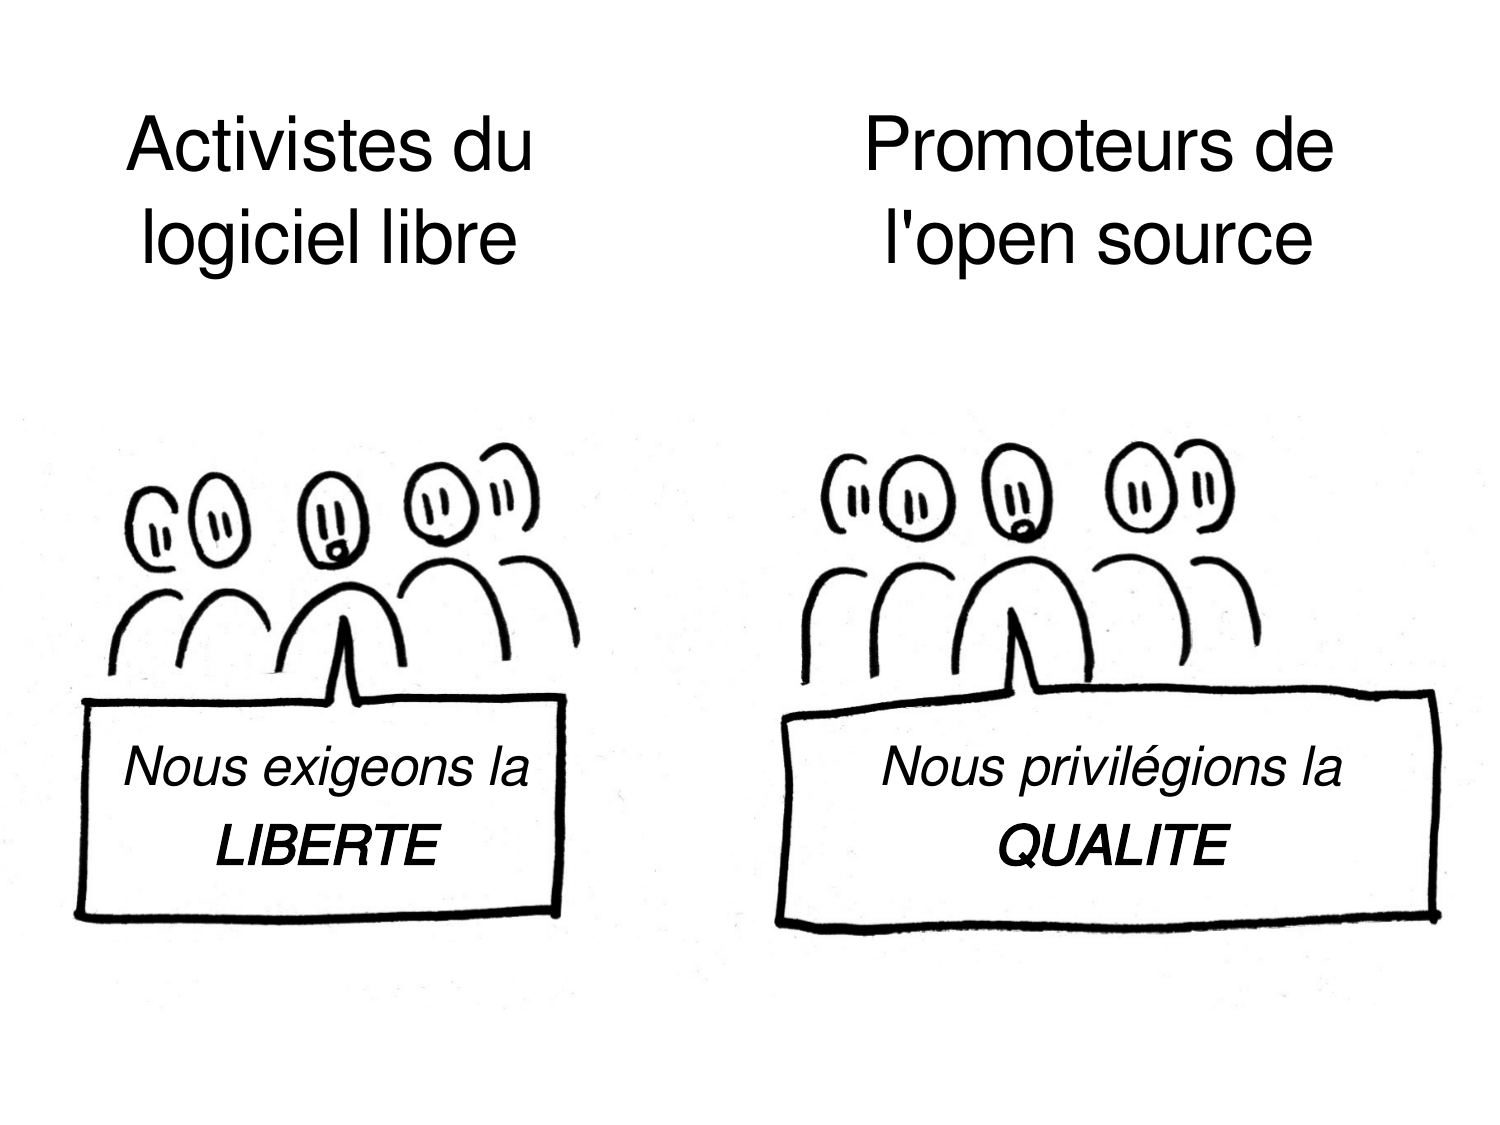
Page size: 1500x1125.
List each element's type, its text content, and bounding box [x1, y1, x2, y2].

text_box Promoteurs de l'open source [744, 93, 1456, 274]
text_box Nous privilégions la QUALITE [779, 685, 1441, 934]
text_box Activistes du logiciel libre [0, 93, 661, 274]
picture [0, 408, 1500, 1012]
text_box Nous exigeons la LIBERTE [82, 696, 567, 922]
